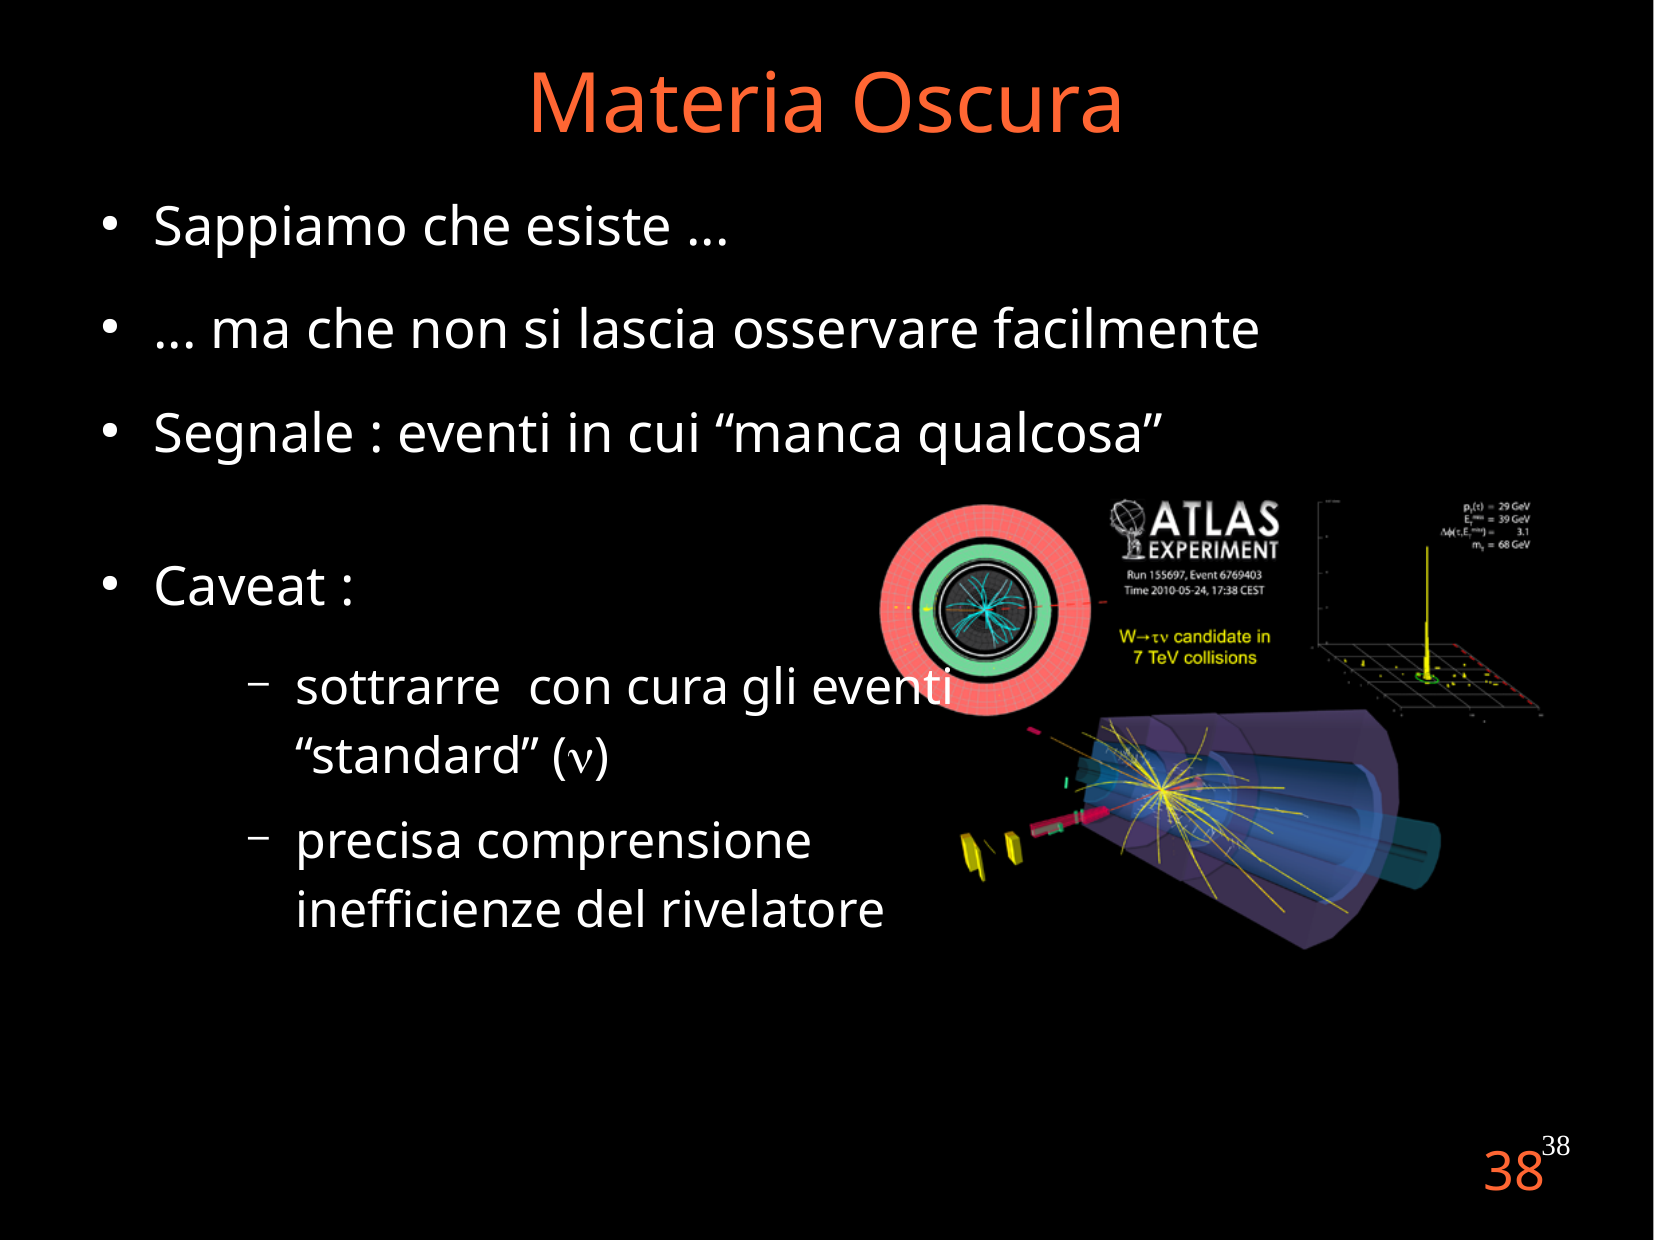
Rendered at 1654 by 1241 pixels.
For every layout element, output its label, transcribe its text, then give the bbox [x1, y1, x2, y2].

list Caveat : sottrarre con cura gli eventi “standard” (n) precisa comprensione inefficienze del rivelatore [82, 547, 976, 1126]
title Materia Oscura [82, 47, 1571, 153]
picture [862, 487, 1547, 959]
list Sappiamo che esiste ... ... ma che non si lascia osservare facilmente Segnale : eventi in cui “manca qualcosa” [82, 187, 1571, 488]
